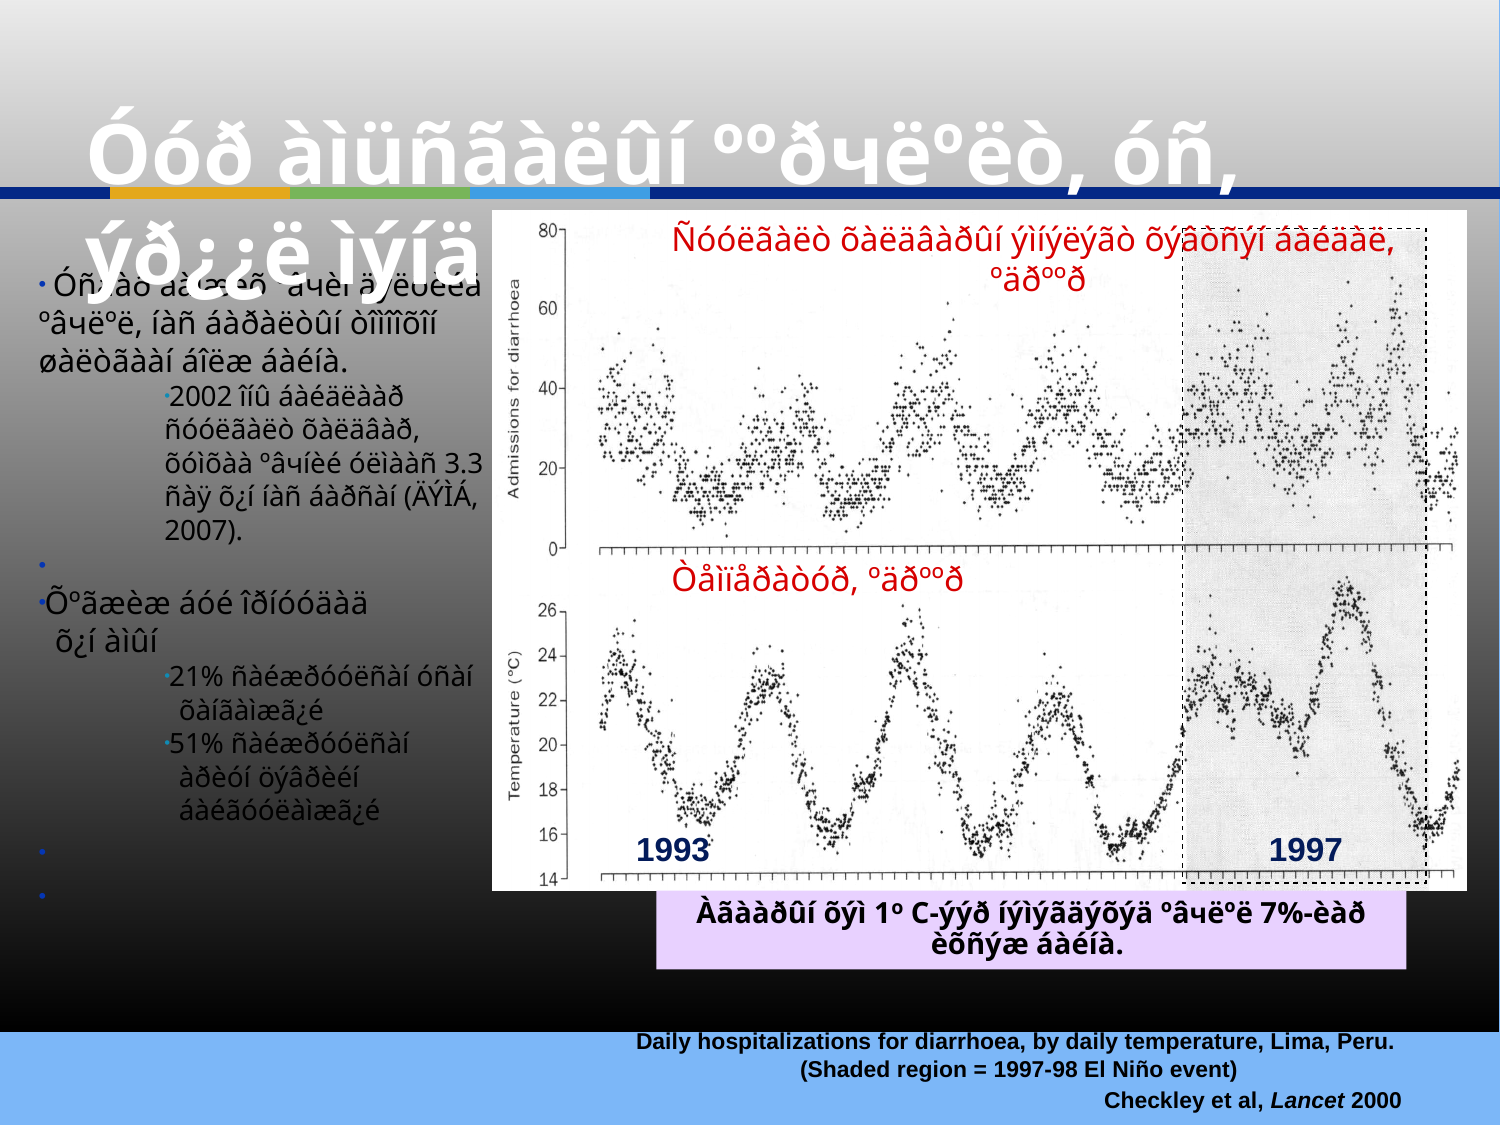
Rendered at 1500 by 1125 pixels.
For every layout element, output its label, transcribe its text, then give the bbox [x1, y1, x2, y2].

text_box Ñóóëãàëò õàëäâàðûí ýìíýëýãò õýâòñýí áàéäàë, ºäðººð [656, 211, 1400, 307]
picture [492, 210, 1467, 891]
text_box Àãààðûí õýì 1o C-ýýð íýìýãäýõýä ºâчëºë 7%-èàð èõñýæ áàéíà. [656, 890, 1407, 970]
list [586, 891, 1426, 985]
title Óóð àìüñãàëûí ººðчëºëò, óñ, ýð¿¿ë ìýíä [70, 93, 1421, 211]
text_box Òåìïåðàòóð, ºäðººð [656, 550, 1007, 607]
text_box 1993 [621, 820, 809, 876]
list Óñààð äàìæèõ ºâчèí äýëõèéä ºâчëºë, íàñ áàðàëòûí òîìîîõîí øàëòãààí áîëæ áàéíà. 2002 îíû áàéäëààð ñóóëãàëò õàëäâàð, õóìõàà ºâчíèé óëìààñ 3.3 ñàÿ õ¿í íàñ áàðñàí (ÄÝÌÁ, 2007). Õºãæèæ áóé îðíóóäàä õ¿í àìûí 21% ñàéæðóóëñàí óñàí õàíãàìæã¿é 51% ñàéæðóóëñàí àðèóí öýâðèéí áàéãóóëàìæã¿é [23, 257, 504, 938]
text_box Daily hospitalizations for diarrhoea, by daily temperature, Lima, Peru. (Shaded region = 1997-98 El Niño event) Checkley et al, Lancet 2000 [621, 1019, 1436, 1121]
text_box 1997 [1253, 820, 1442, 876]
